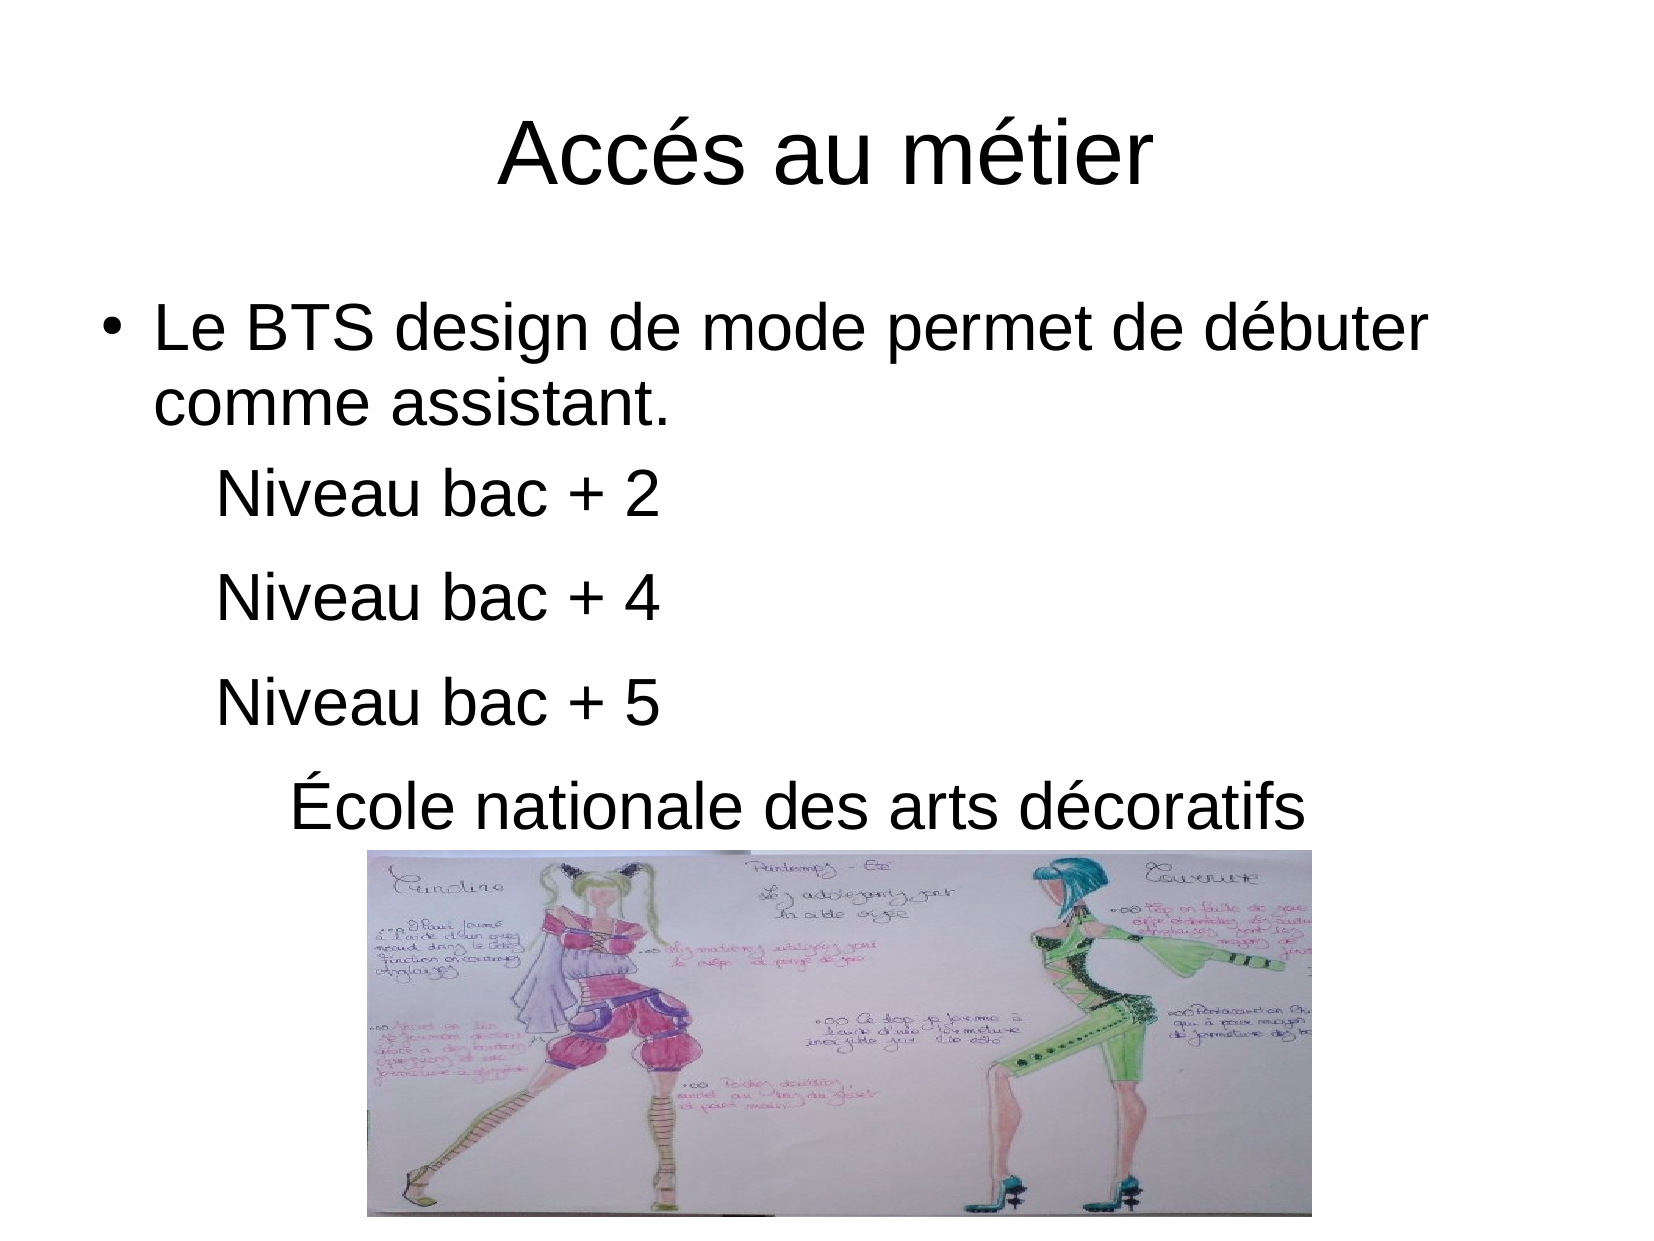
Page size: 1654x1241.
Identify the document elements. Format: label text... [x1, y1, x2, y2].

title Accés au métier [82, 49, 1571, 257]
list Le BTS design de mode permet de débuter comme assistant. [82, 290, 1571, 1109]
text_box Niveau bac + 2 Niveau bac + 4 Niveau bac + 5 École nationale des arts décoratifs [200, 448, 1430, 957]
picture [367, 850, 1312, 1217]
